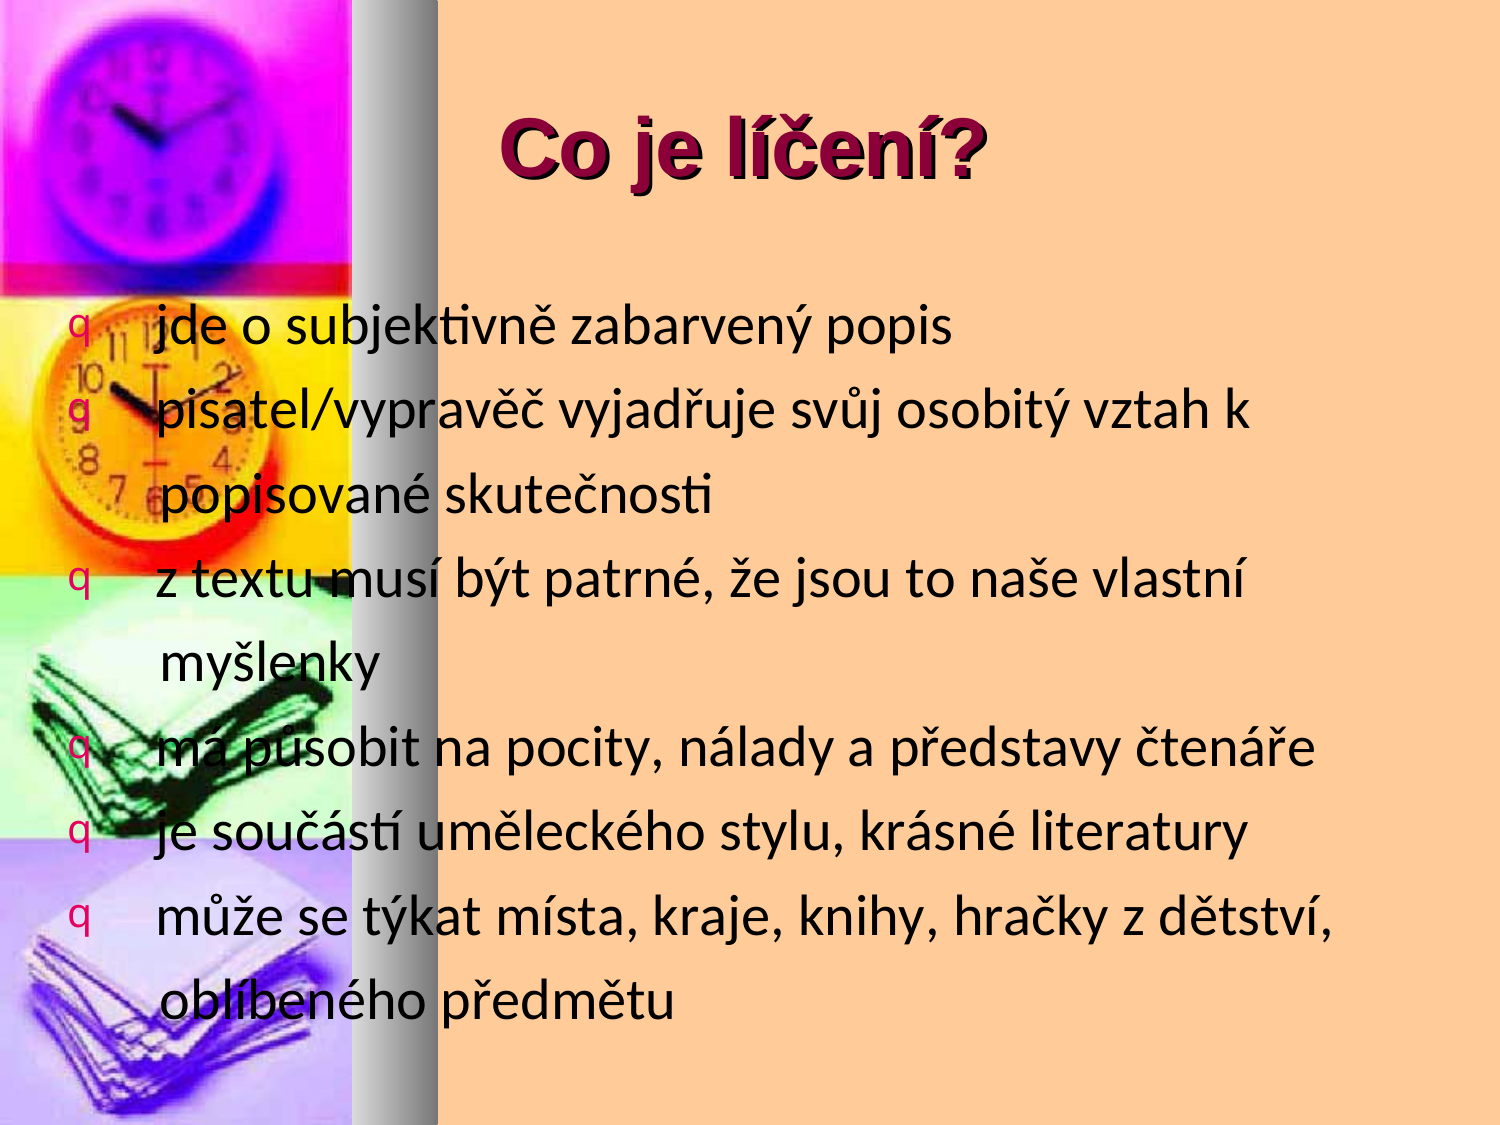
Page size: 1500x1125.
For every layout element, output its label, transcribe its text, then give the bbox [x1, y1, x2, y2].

title Co je líčení? [218, 42, 1269, 243]
list jde o subjektivně zabarvený popis pisatel/vypravěč vyjadřuje svůj osobitý vztah k popisované skutečnosti z textu musí být patrné, že jsou to naše vlastní myšlenky má působit na pocity, nálady a představy čtenáře je součástí uměleckého stylu, krásné literatury může se týkat místa, kraje, knihy, hračky z dětství, oblíbeného předmětu [52, 278, 1467, 1049]
